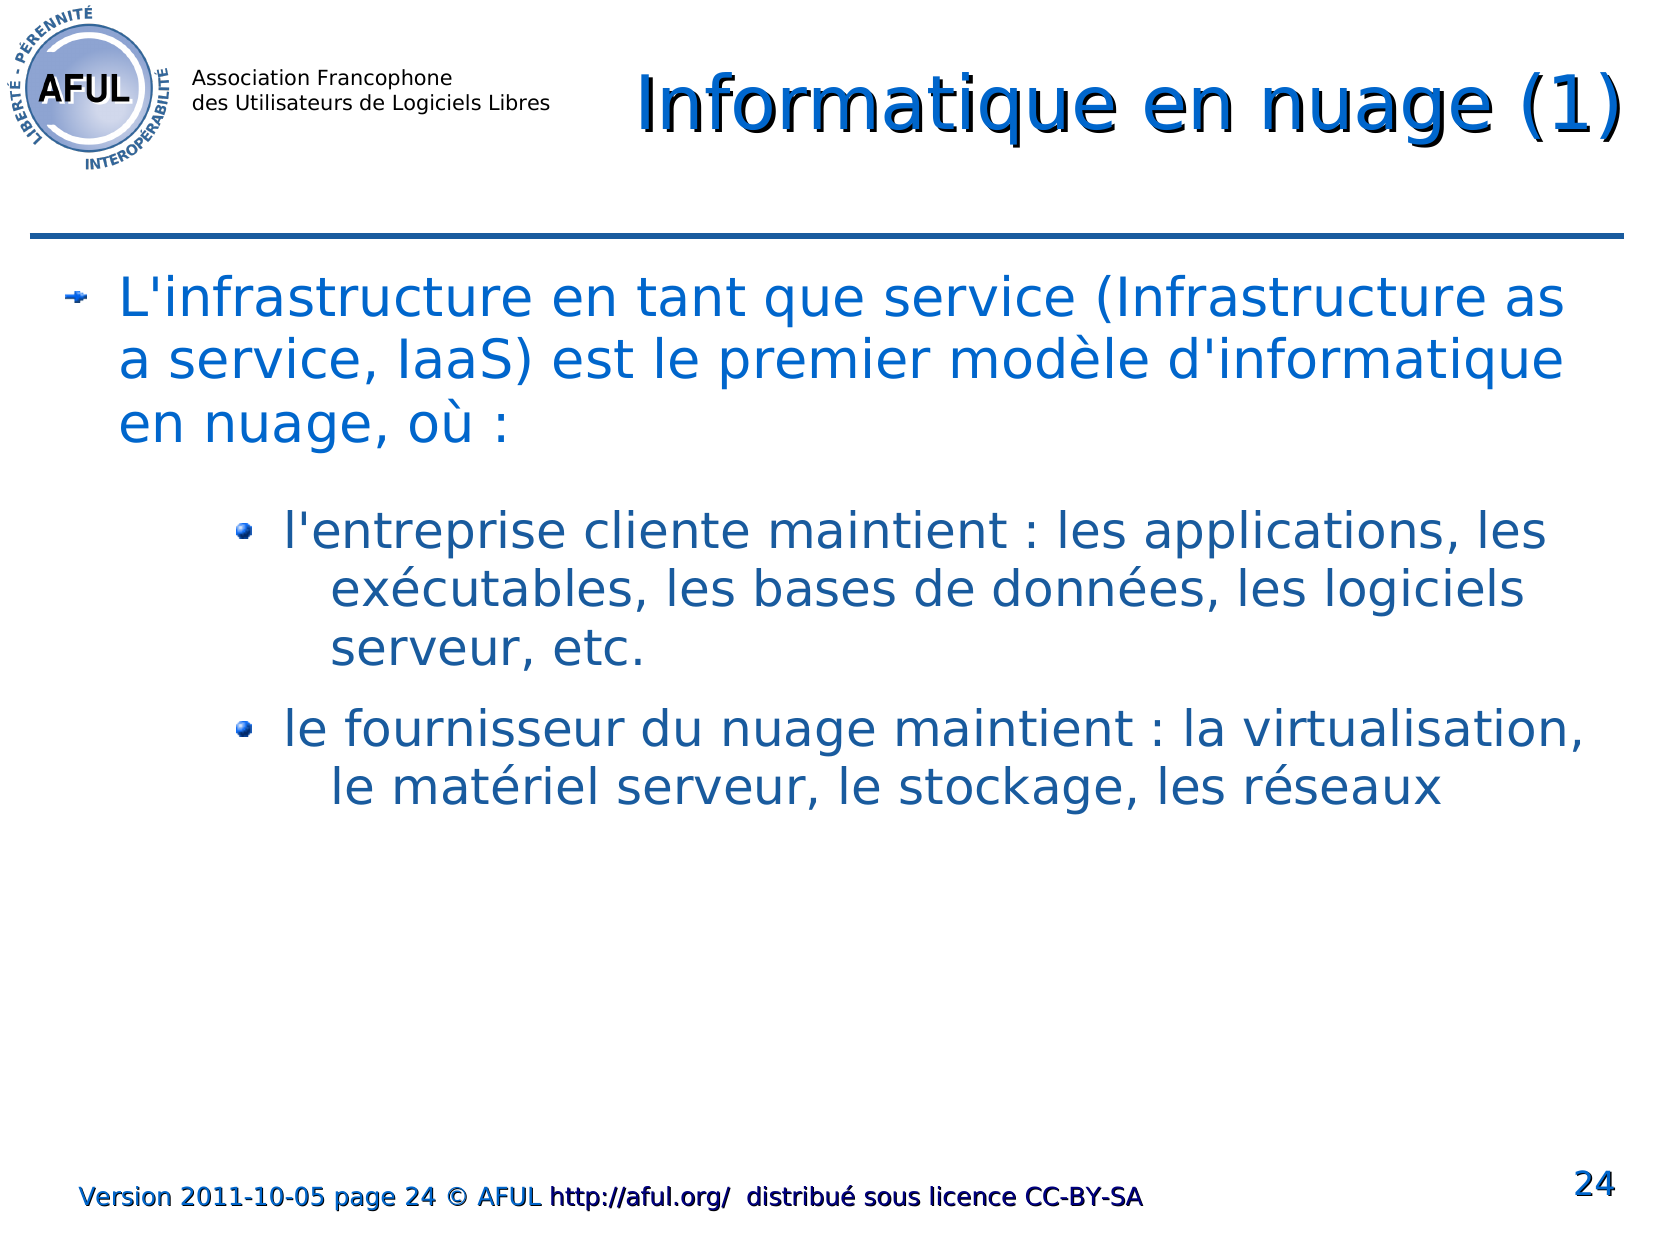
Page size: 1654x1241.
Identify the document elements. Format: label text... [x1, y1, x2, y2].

picture [0, 0, 178, 178]
title Informatique en nuage (1) [501, 7, 1625, 200]
list L'infrastructure en tant que service (Infrastructure as a service, IaaS) est le premier modèle d'informatique en nuage, où : l'entreprise cliente maintient : les applications, les exécutables, les bases de données, les logiciels serveur, etc. le fournisseur du nuage maintient : la virtualisation, le matériel serveur, le stockage, les réseaux [47, 265, 1595, 1196]
